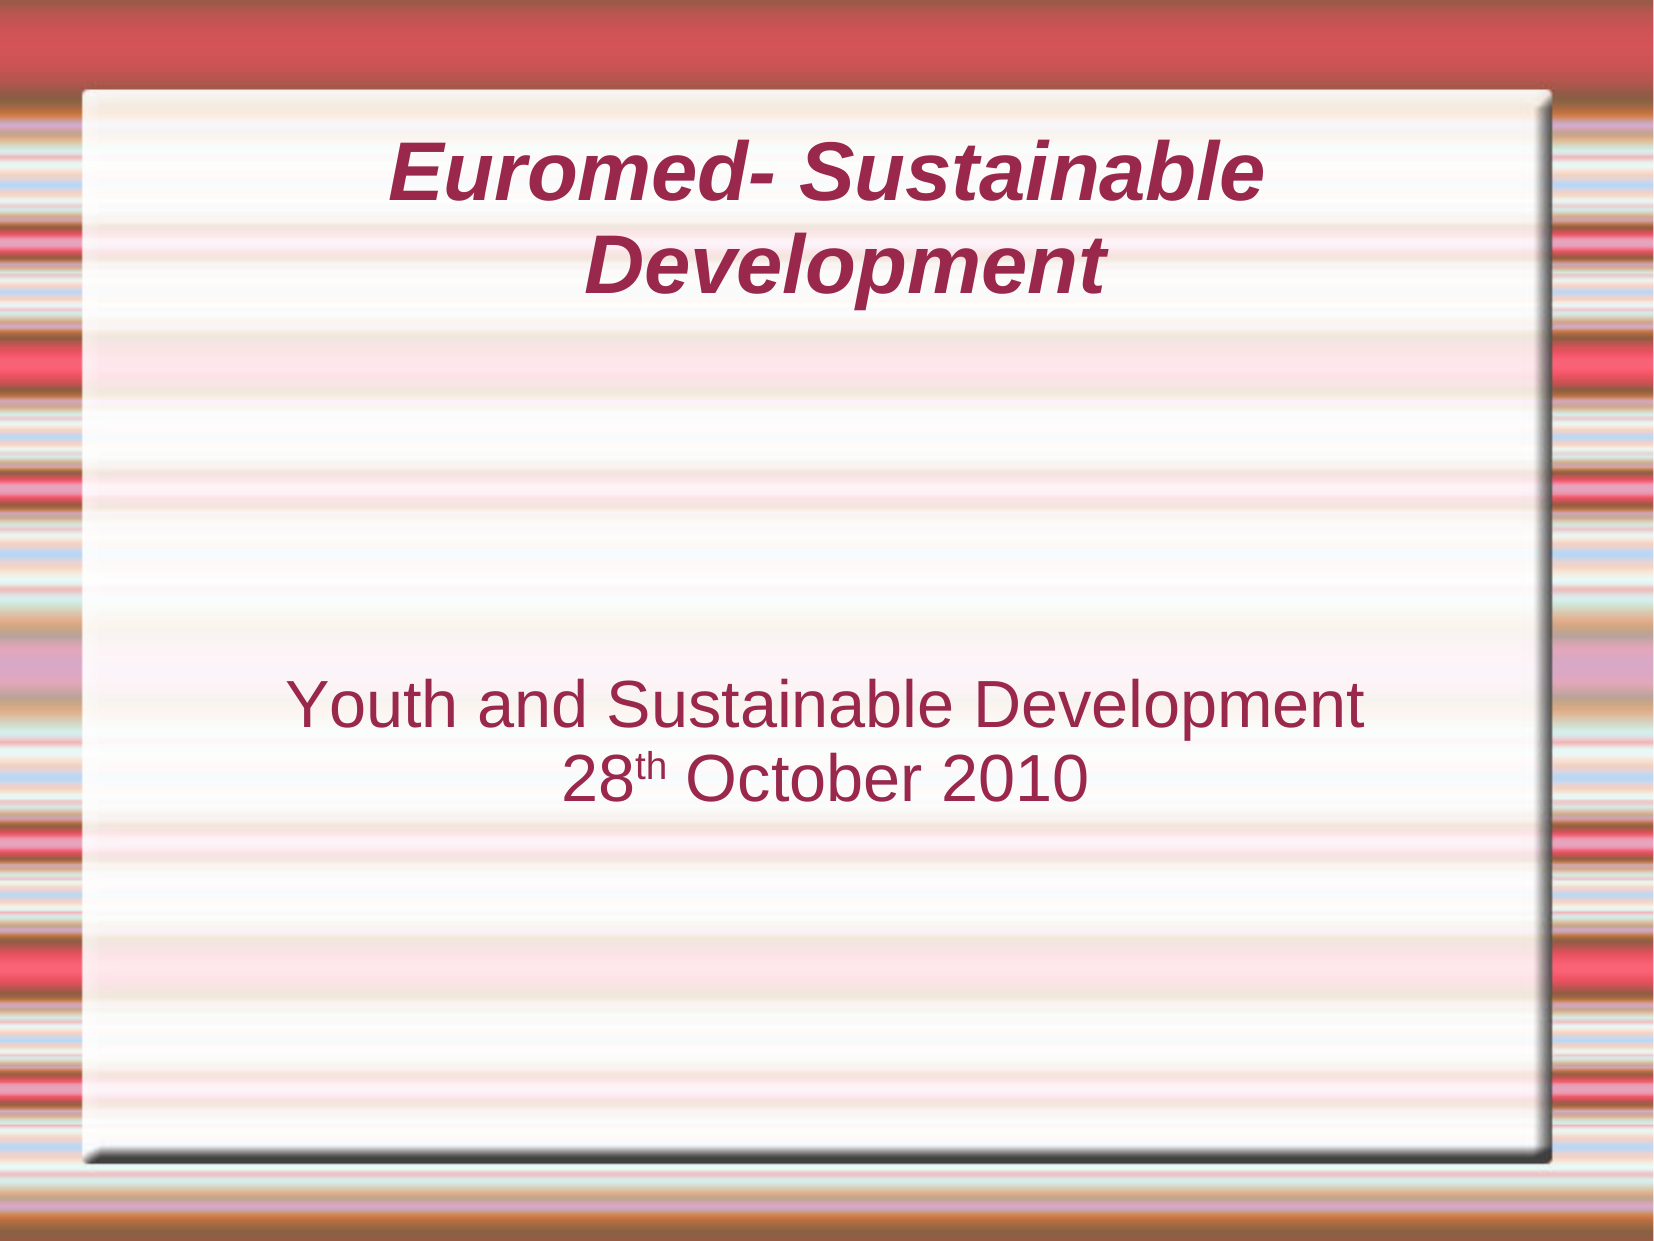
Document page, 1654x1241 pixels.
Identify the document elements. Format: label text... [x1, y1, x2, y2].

title Euromed- Sustainable Development [121, 114, 1534, 322]
picture [0, 0, 1654, 1241]
subtitle Youth and Sustainable Development 28th October 2010 [134, 350, 1516, 1133]
